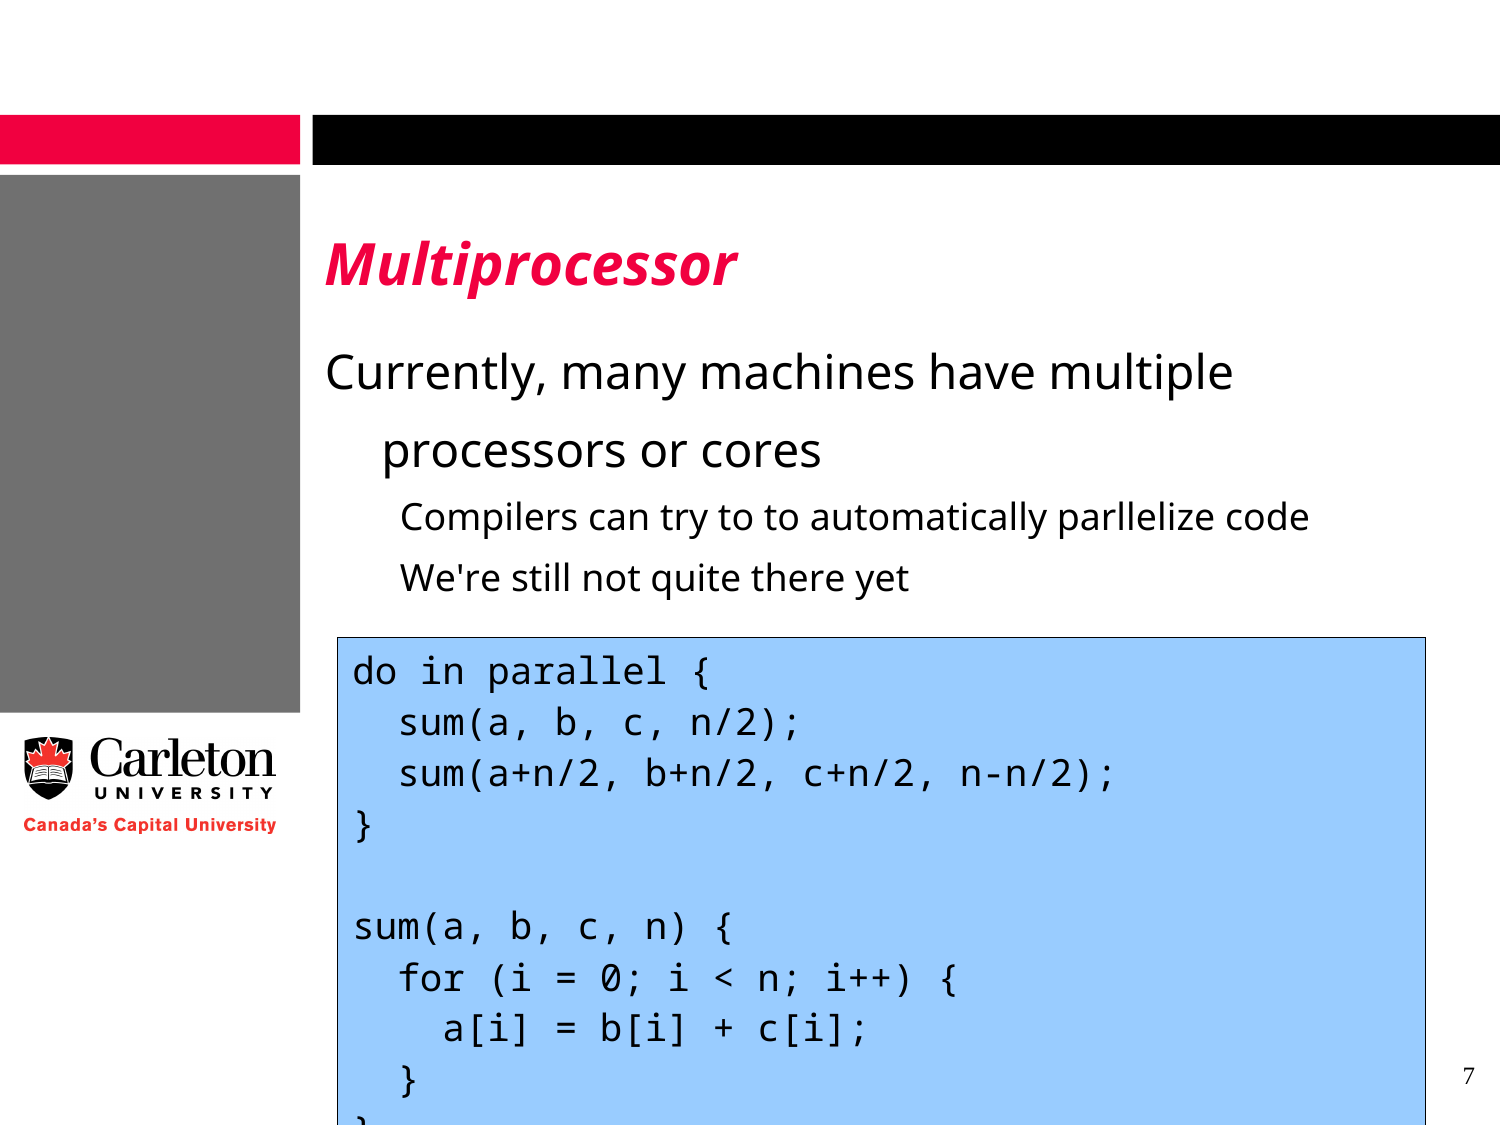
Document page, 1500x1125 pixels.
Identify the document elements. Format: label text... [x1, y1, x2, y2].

list Currently, many machines have multiple processors or cores Compilers can try to to automatically parllelize code We're still not quite there yet [324, 324, 1450, 1036]
picture [24, 737, 276, 834]
title Multiprocessor [324, 194, 1450, 324]
text_box do in parallel { sum(a, b, c, n/2); sum(a+n/2, b+n/2, c+n/2, n-n/2); } sum(a, b, c, n) { for (i = 0; i < n; i++) { a[i] = b[i] + c[i]; } } [337, 637, 1426, 1088]
